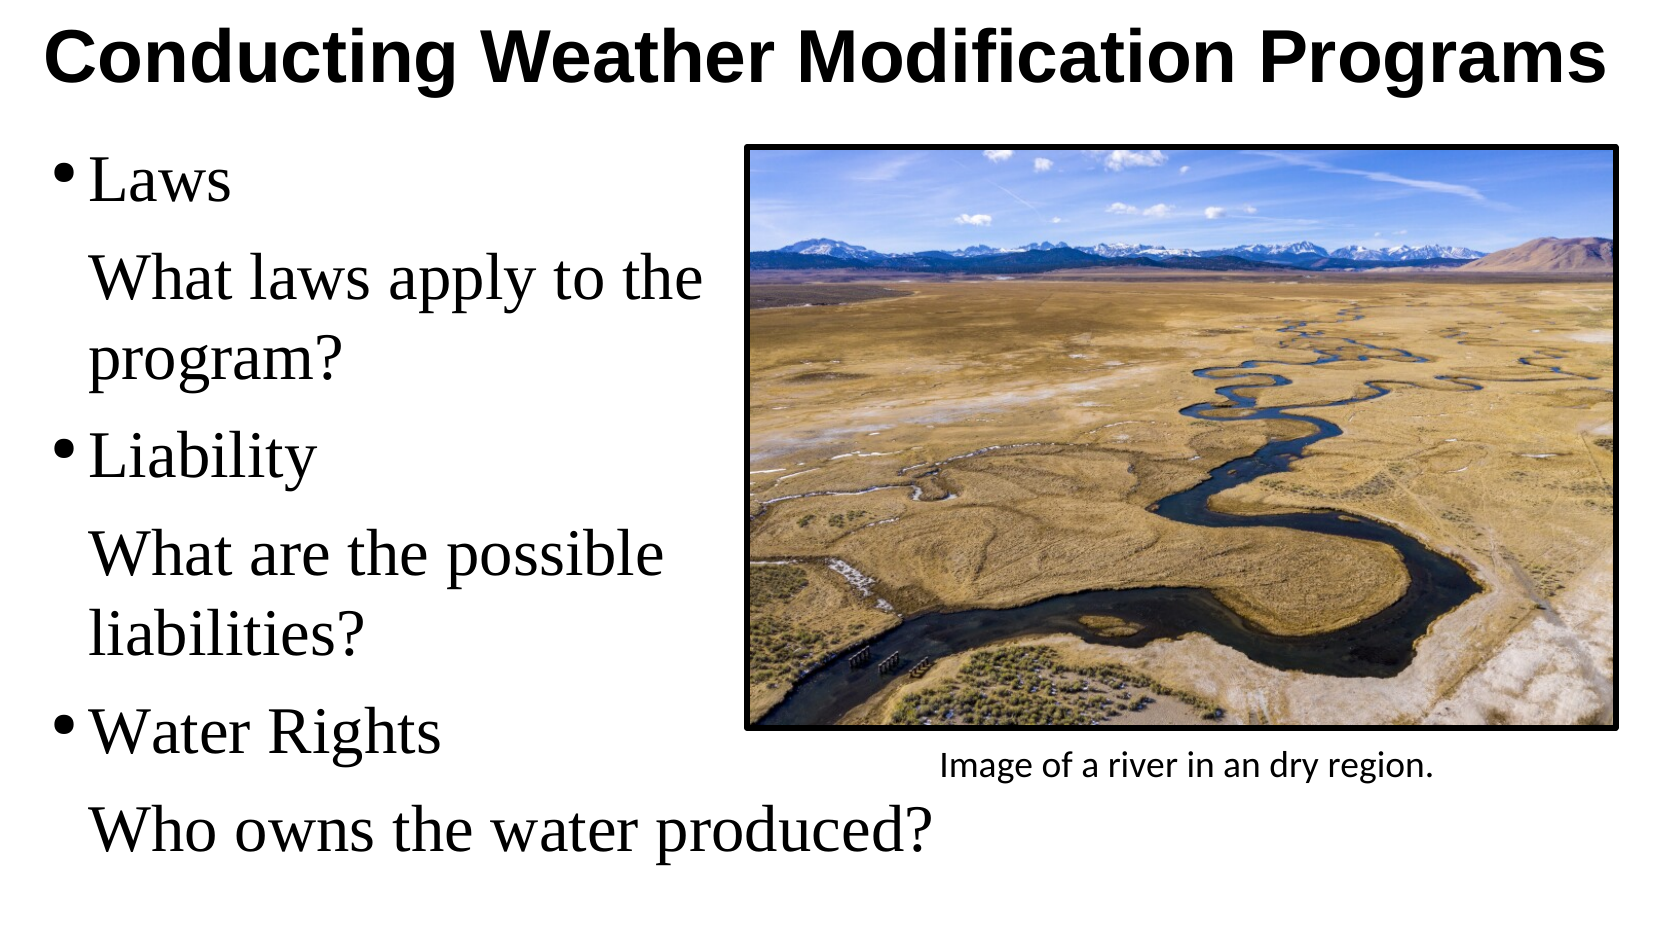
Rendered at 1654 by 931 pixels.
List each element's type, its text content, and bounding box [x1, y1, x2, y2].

title Conducting Weather Modification Programs [0, 5, 1654, 112]
picture [750, 150, 1613, 725]
text_box Image of a river in an dry region. [744, 732, 1631, 793]
text_box Laws What laws apply to the program? Liability What are the possible liabilities? Water Rights Who owns the water produced? [0, 67, 952, 931]
